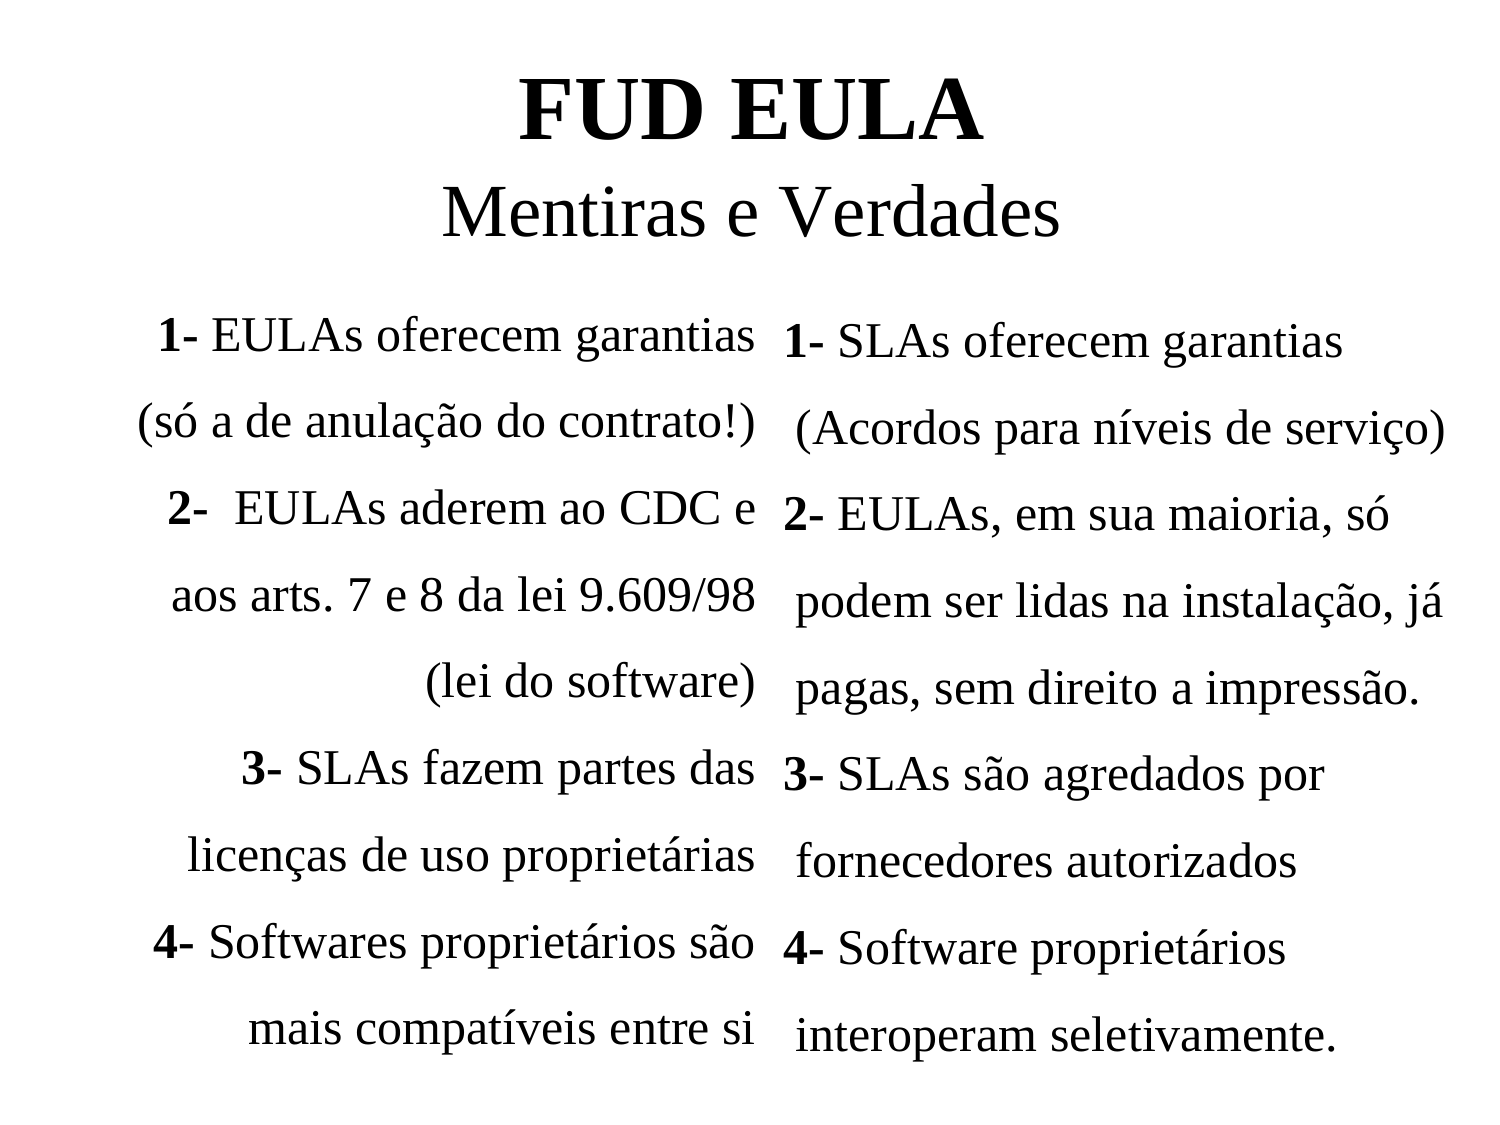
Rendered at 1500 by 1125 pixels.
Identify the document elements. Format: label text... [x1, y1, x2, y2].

text_box 1- EULAs oferecem garantias (só a de anulação do contrato!) 2- EULAs aderem ao CDC e aos arts. 7 e 8 da lei 9.609/98 (lei do software) 3- SLAs fazem partes das licenças de uso proprietárias 4- Softwares proprietários são mais compatíveis entre si [39, 267, 772, 1125]
text_box 1- SLAs oferecem garantias (Acordos para níveis de serviço) 2- EULAs, em sua maioria, só podem ser lidas na instalação, já pagas, sem direito a impressão. 3- SLAs são agredados por fornecedores autorizados 4- Software proprietários interoperam seletivamente. [772, 273, 1500, 1077]
title FUD EULA Mentiras e Verdades [45, 39, 1459, 271]
